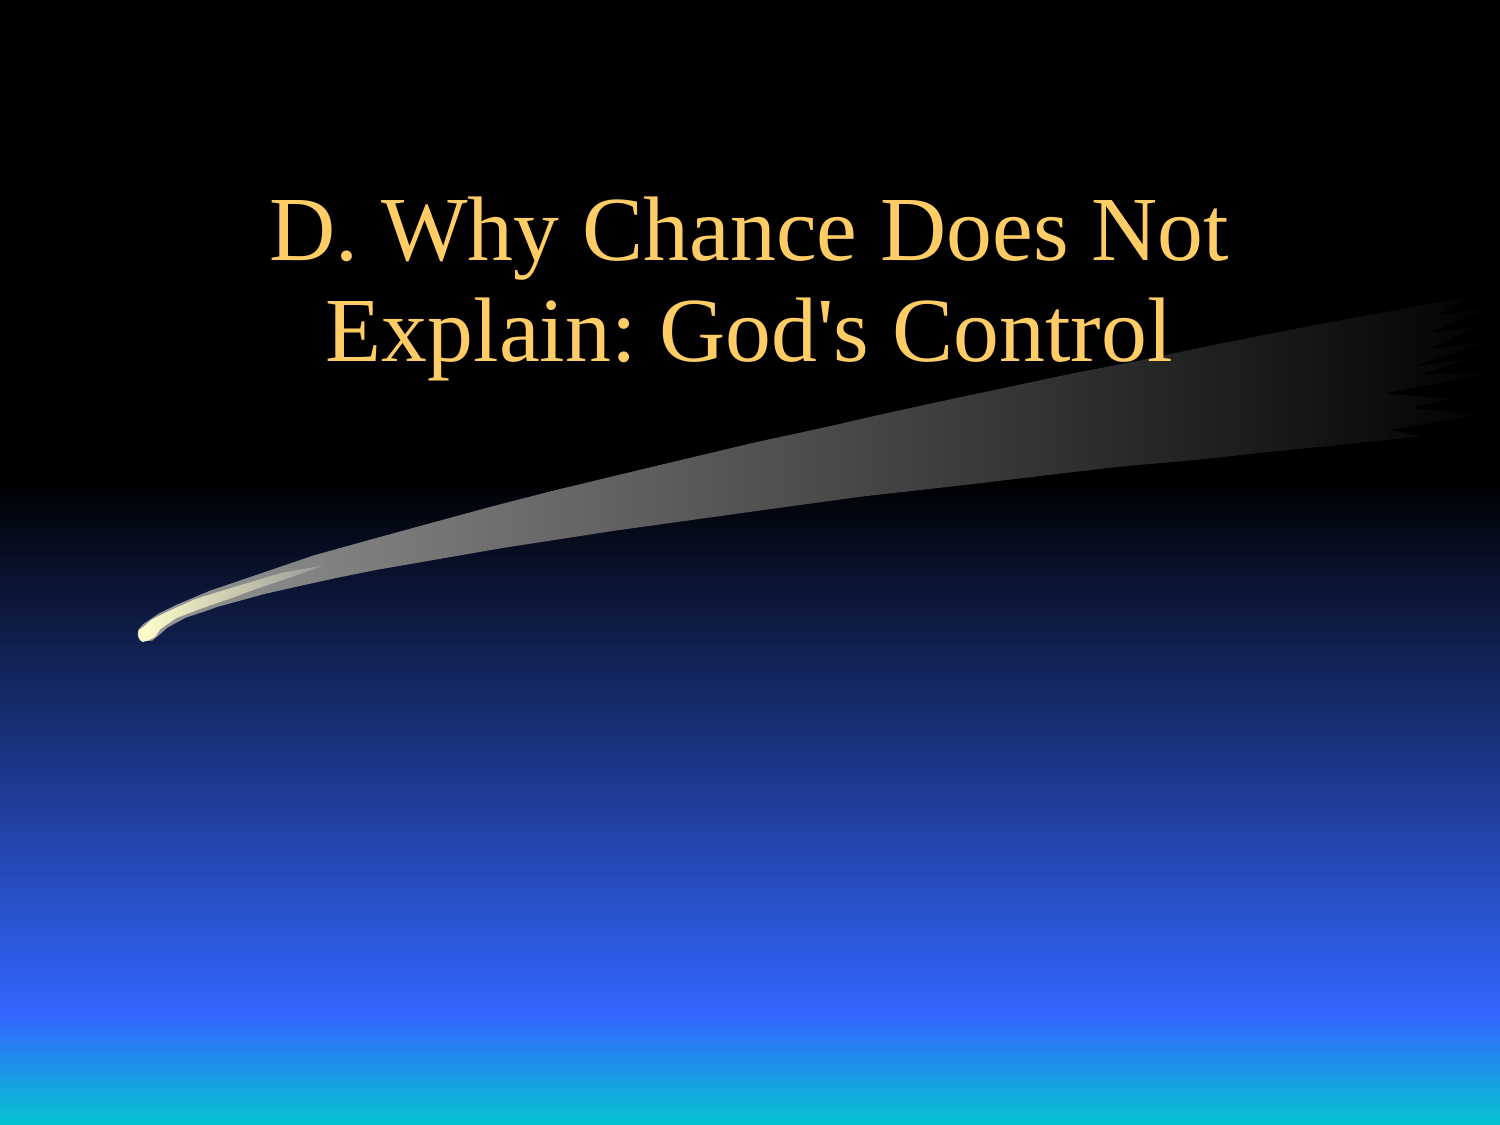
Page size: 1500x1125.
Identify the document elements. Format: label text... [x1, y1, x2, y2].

title D. Why Chance Does Not Explain: God's Control [112, 178, 1388, 382]
